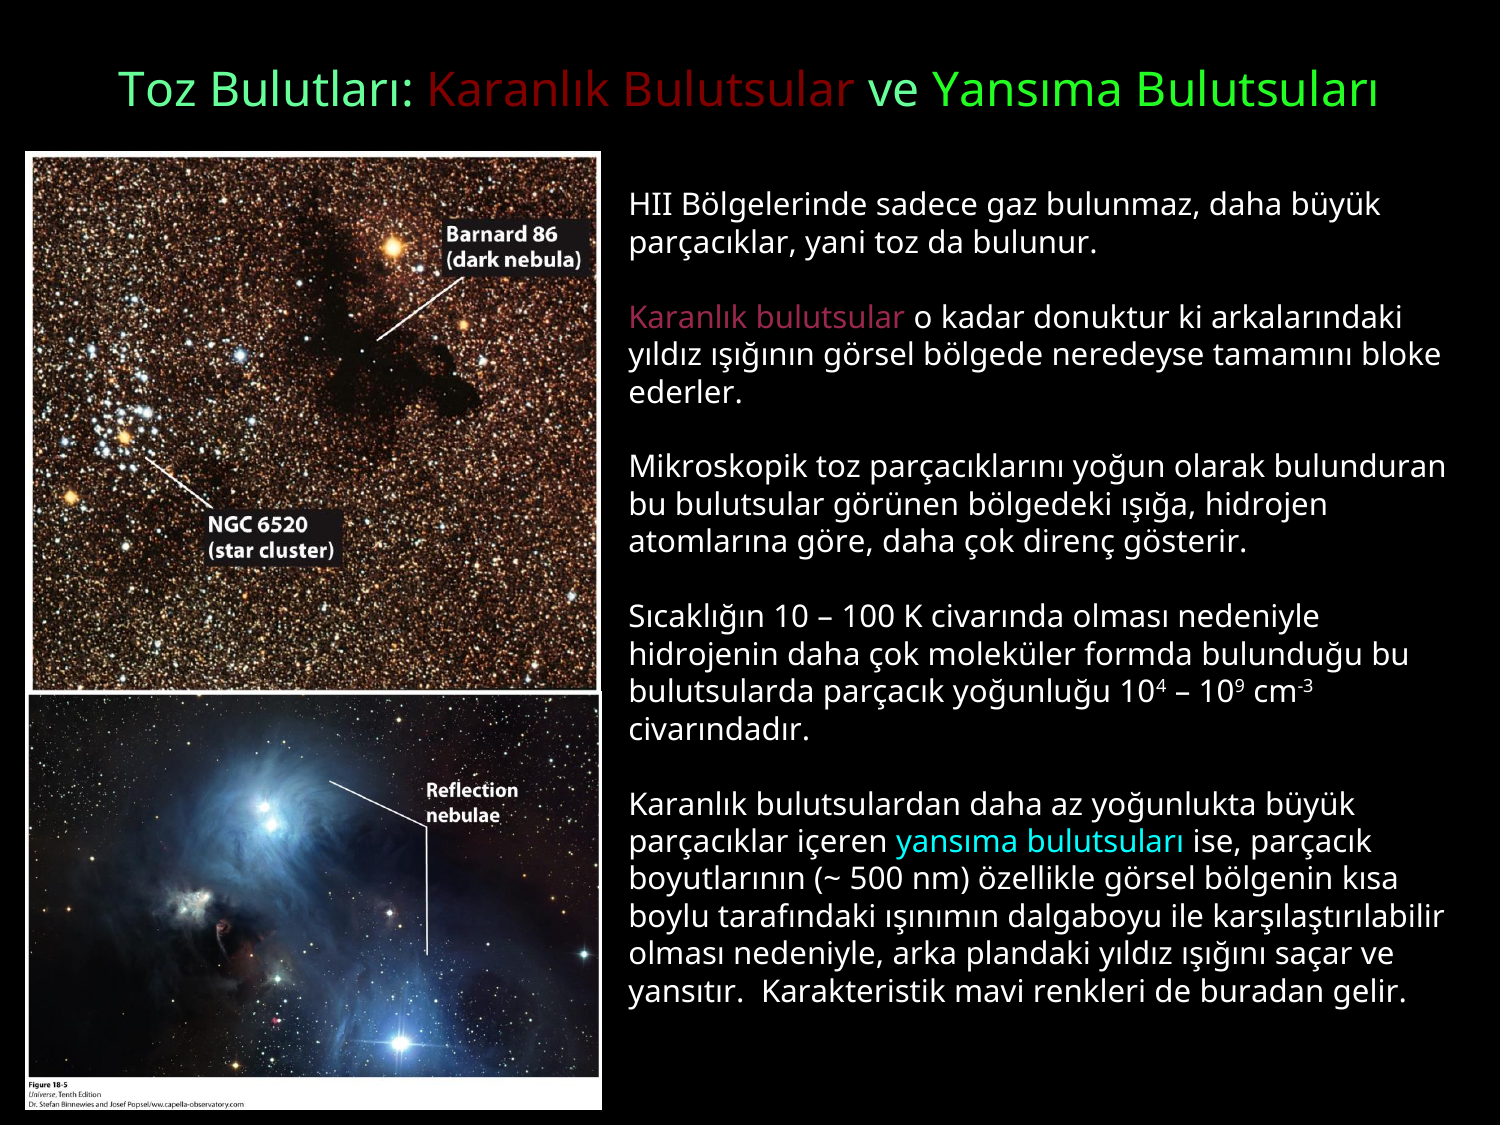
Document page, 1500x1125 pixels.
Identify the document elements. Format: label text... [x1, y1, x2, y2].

text_box HII Bölgelerinde sadece gaz bulunmaz, daha büyük parçacıklar, yani toz da bulunur. Karanlık bulutsular o kadar donuktur ki arkalarındaki yıldız ışığının görsel bölgede neredeyse tamamını bloke ederler. Mikroskopik toz parçacıklarını yoğun olarak bulunduran bu bulutsular görünen bölgedeki ışığa, hidrojen atomlarına göre, daha çok direnç gösterir. Sıcaklığın 10 – 100 K civarında olması nedeniyle hidrojenin daha çok moleküler formda bulunduğu bu bulutsularda parçacık yoğunluğu 104 – 109 cm-3 civarındadır. Karanlık bulutsulardan daha az yoğunlukta büyük parçacıklar içeren yansıma bulutsuları ise, parçacık boyutlarının (~ 500 nm) özellikle görsel bölgenin kısa boylu tarafındaki ışınımın dalgaboyu ile karşılaştırılabilir olması nedeniyle, arka plandaki yıldız ışığını saçar ve yansıtır. Karakteristik mavi renkleri de buradan gelir. [613, 177, 1476, 1055]
title Toz Bulutları: Karanlık Bulutsular ve Yansıma Bulutsuları [30, 50, 1471, 136]
picture [25, 151, 602, 1111]
